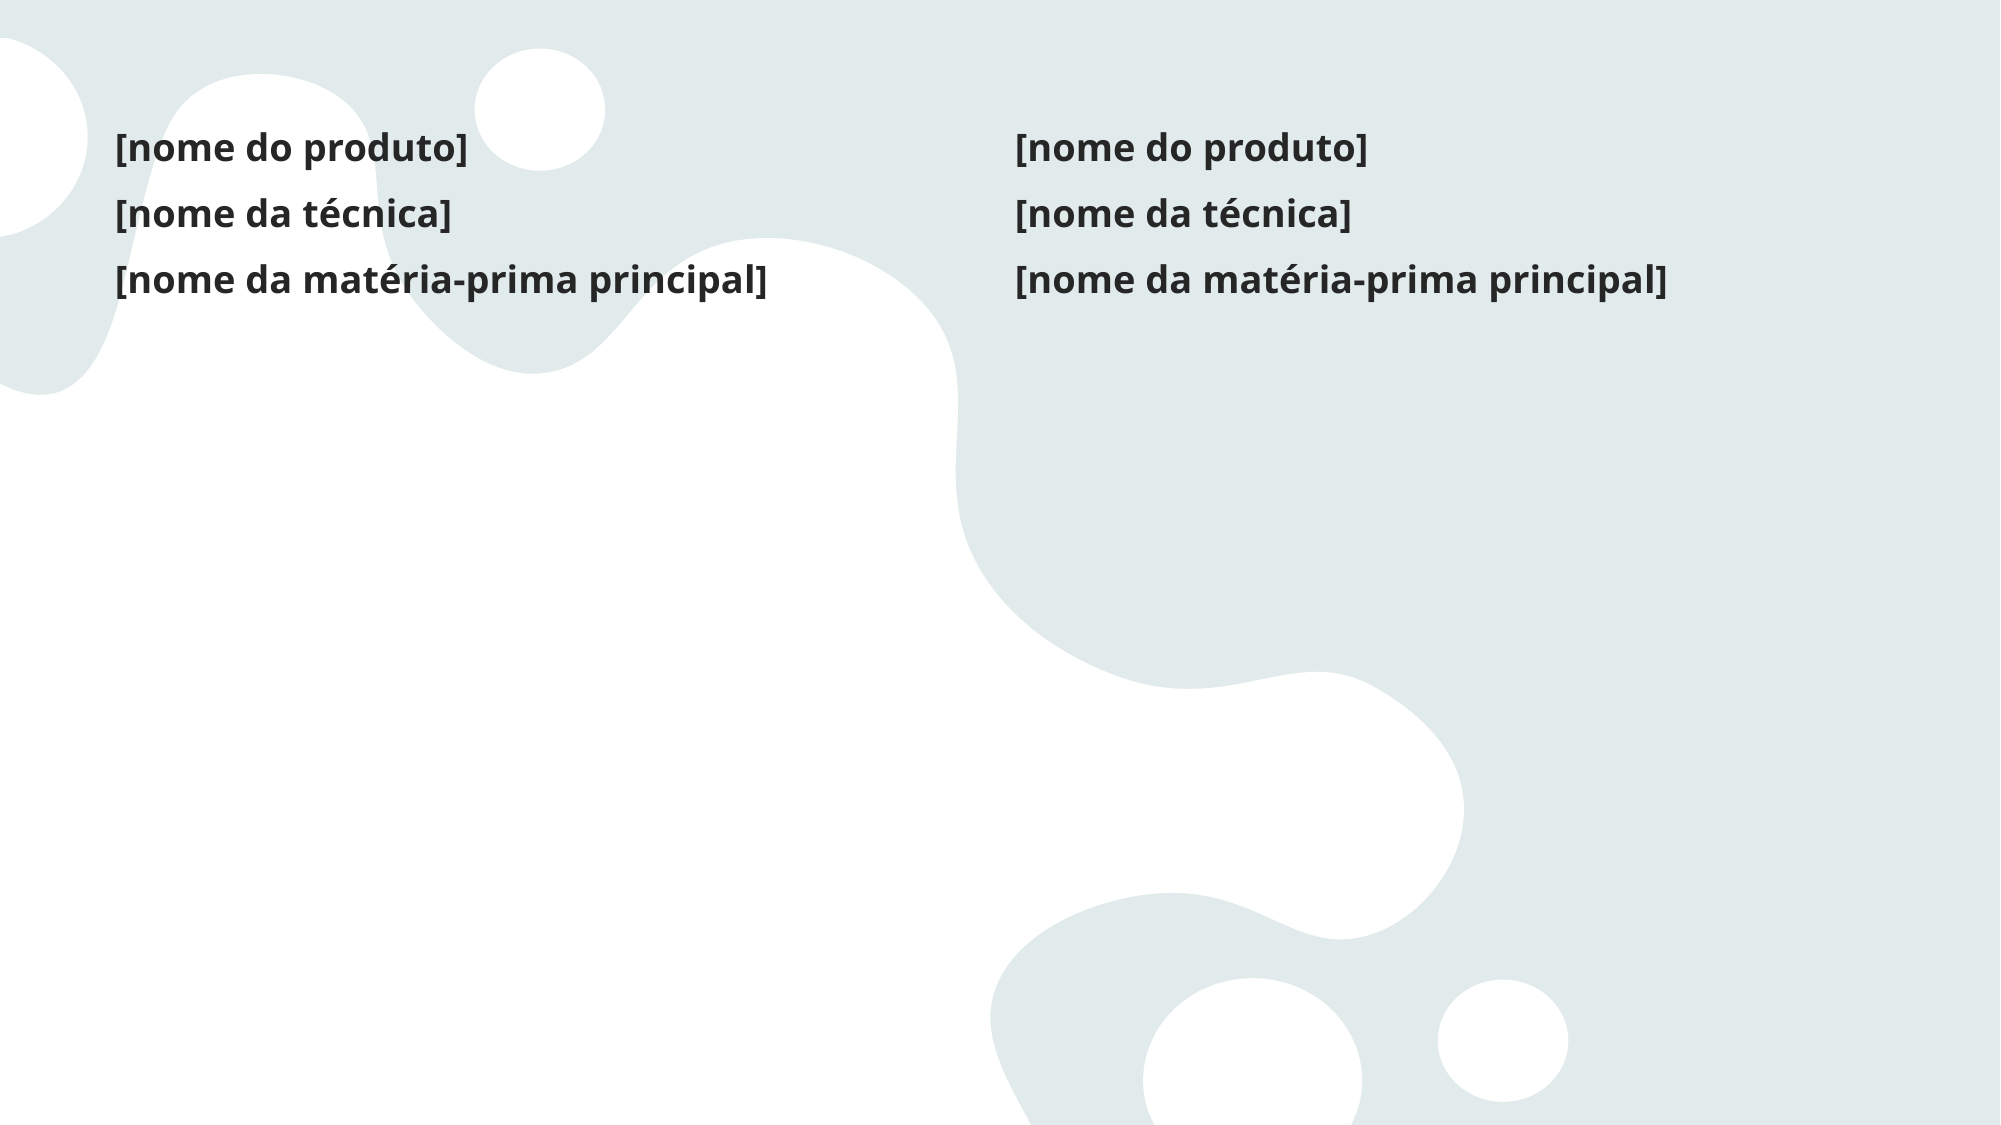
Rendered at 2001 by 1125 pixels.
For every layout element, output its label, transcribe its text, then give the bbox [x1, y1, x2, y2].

list [nome do produto] [nome da técnica] [nome da matéria-prima principal] [999, 109, 1889, 309]
list [nome do produto] [nome da técnica] [nome da matéria-prima principal] [99, 109, 984, 309]
